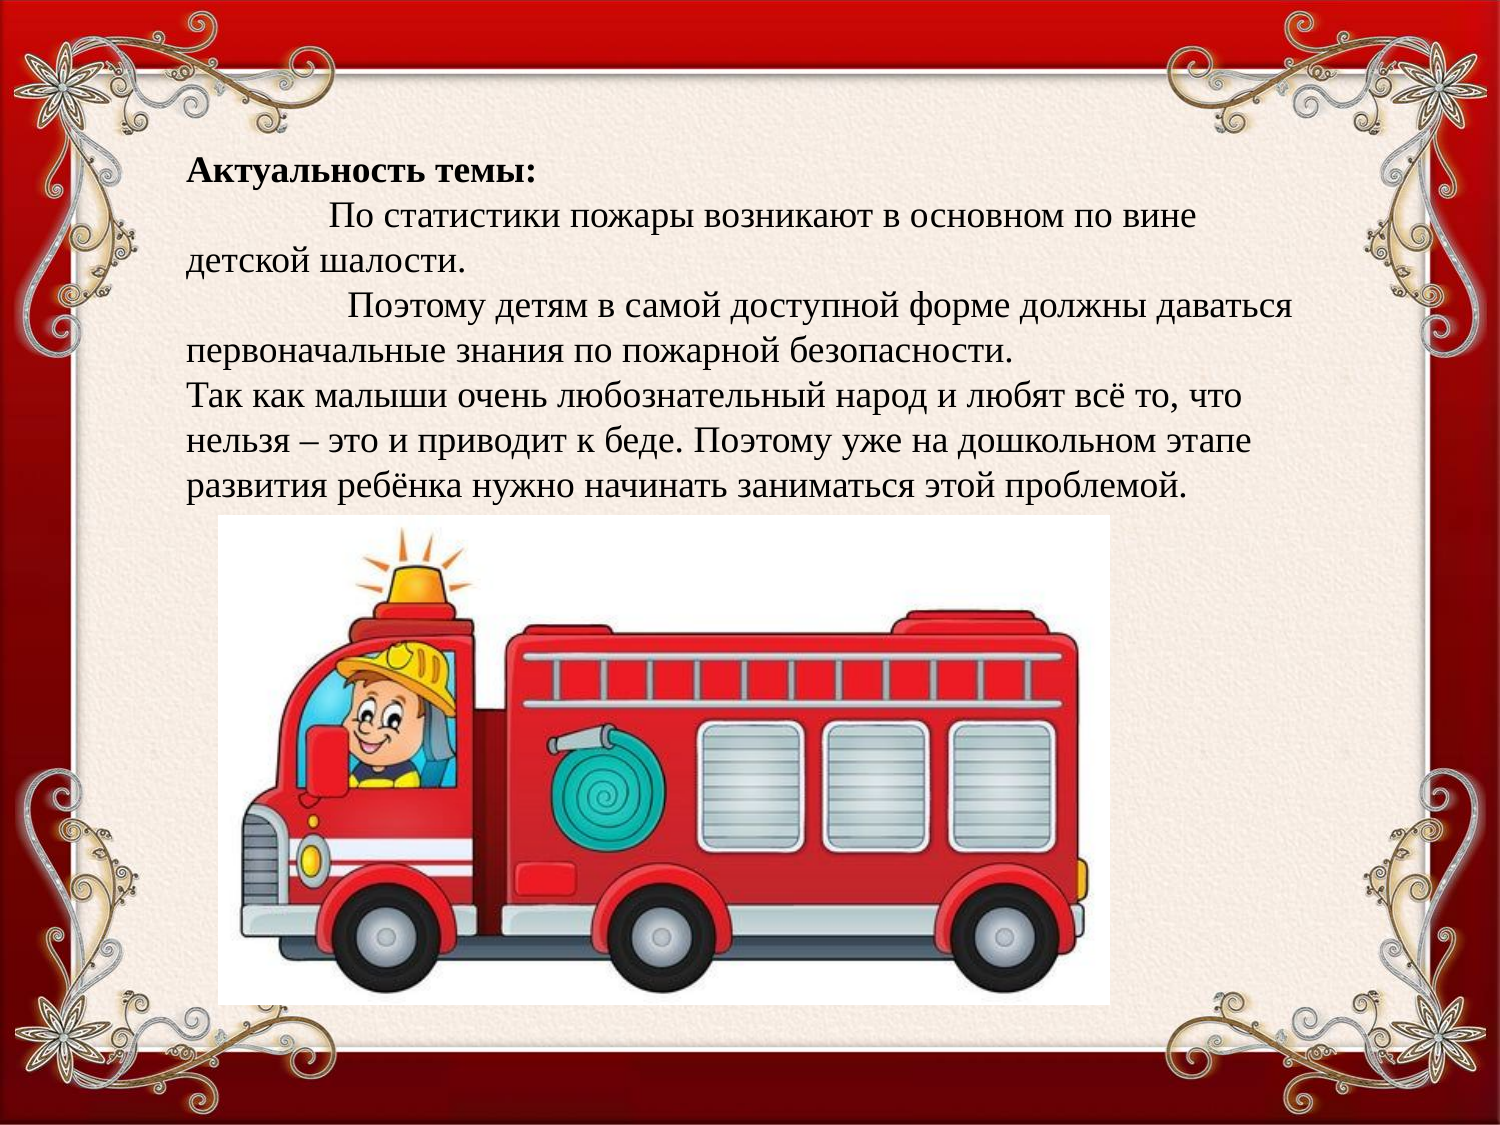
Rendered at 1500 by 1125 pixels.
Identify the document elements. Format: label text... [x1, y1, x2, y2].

text_box Актуальность темы: По статистики пожары возникают в основном по вине детской шалости. Поэтому детям в самой доступной форме должны даваться первоначальные знания по пожарной безопасности. Так как малыши очень любознательный народ и любят всё то, что нельзя – это и приводит к беде. Поэтому уже на дошкольном этапе развития ребёнка нужно начинать заниматься этой проблемой. [171, 137, 1317, 512]
picture [218, 515, 1110, 1005]
